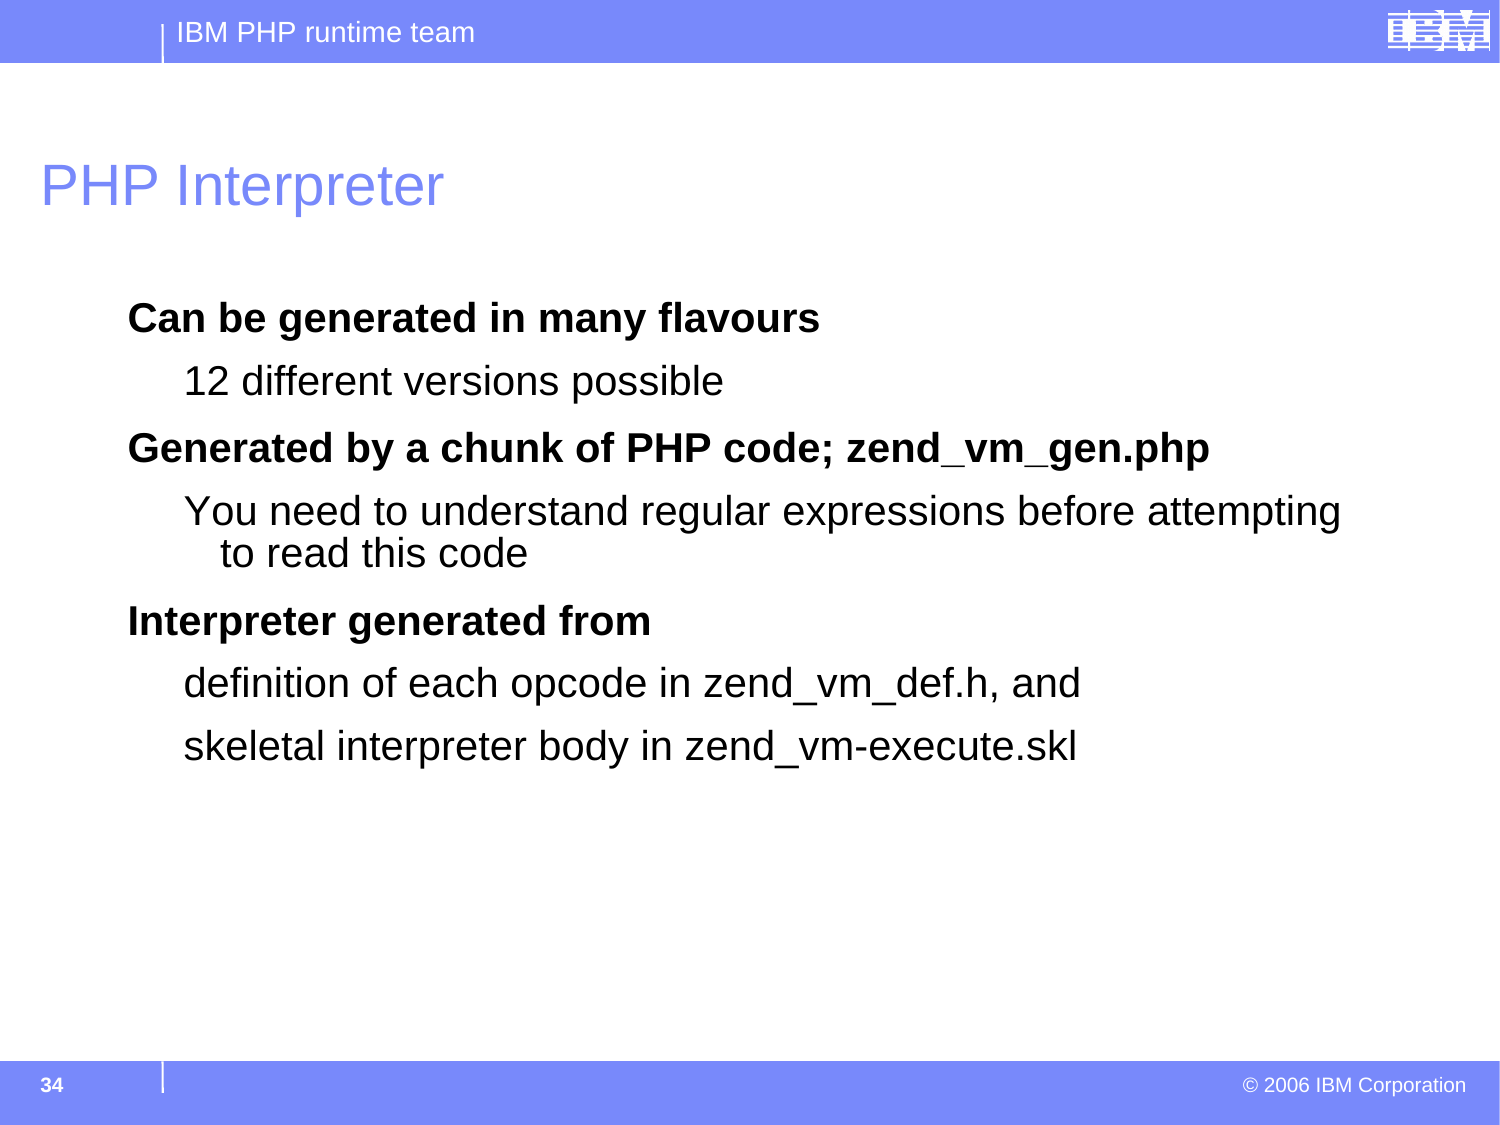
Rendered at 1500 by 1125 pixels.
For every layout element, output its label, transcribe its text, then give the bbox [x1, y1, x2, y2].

title PHP Interpreter [25, 123, 1378, 225]
list Can be generated in many flavours 12 different versions possible Generated by a chunk of PHP code; zend_vm_gen.php You need to understand regular expressions before attempting to read this code Interpreter generated from definition of each opcode in zend_vm_def.h, and skeletal interpreter body in zend_vm-execute.skl [112, 291, 1388, 990]
